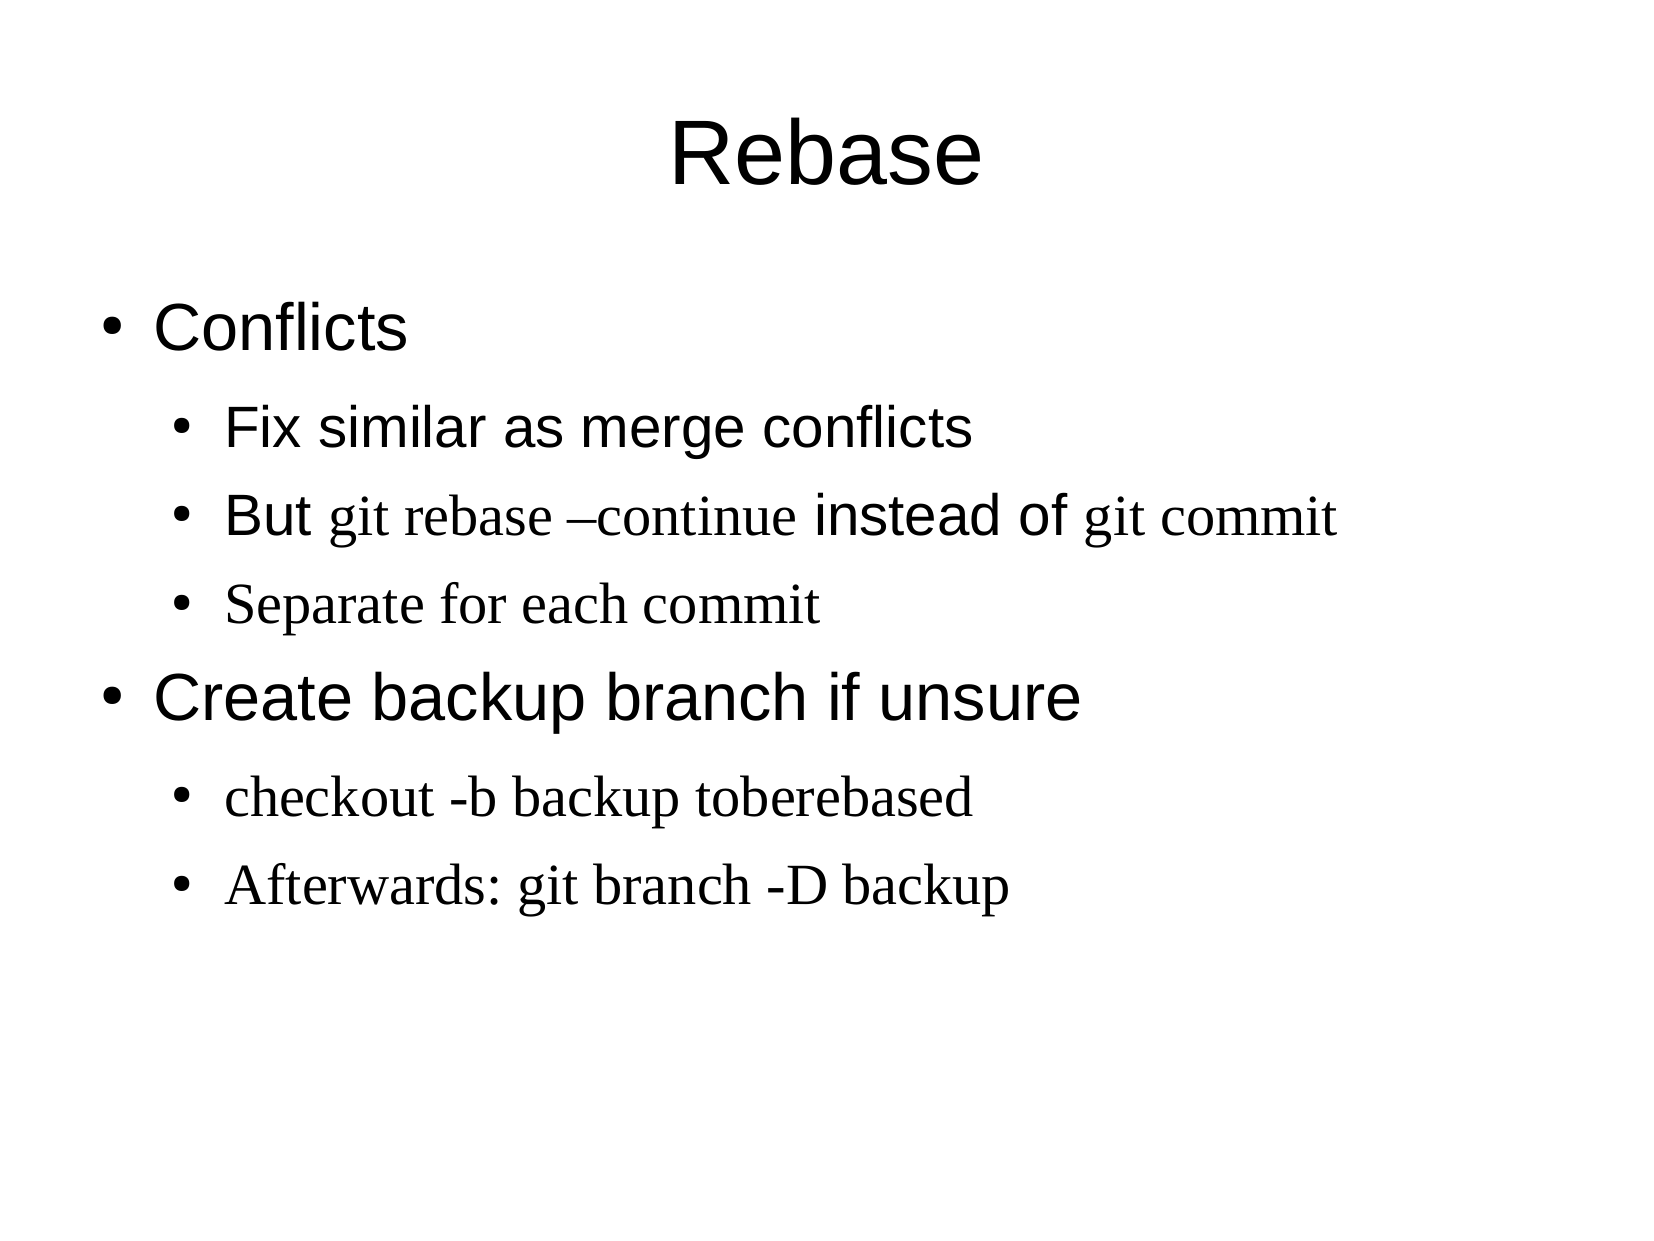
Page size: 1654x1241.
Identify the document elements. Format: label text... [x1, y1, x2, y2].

title Rebase [82, 49, 1571, 257]
list Conflicts Fix similar as merge conflicts But git rebase –continue instead of git commit Separate for each commit Create backup branch if unsure checkout -b backup toberebased Afterwards: git branch -D backup [82, 290, 1571, 1109]
